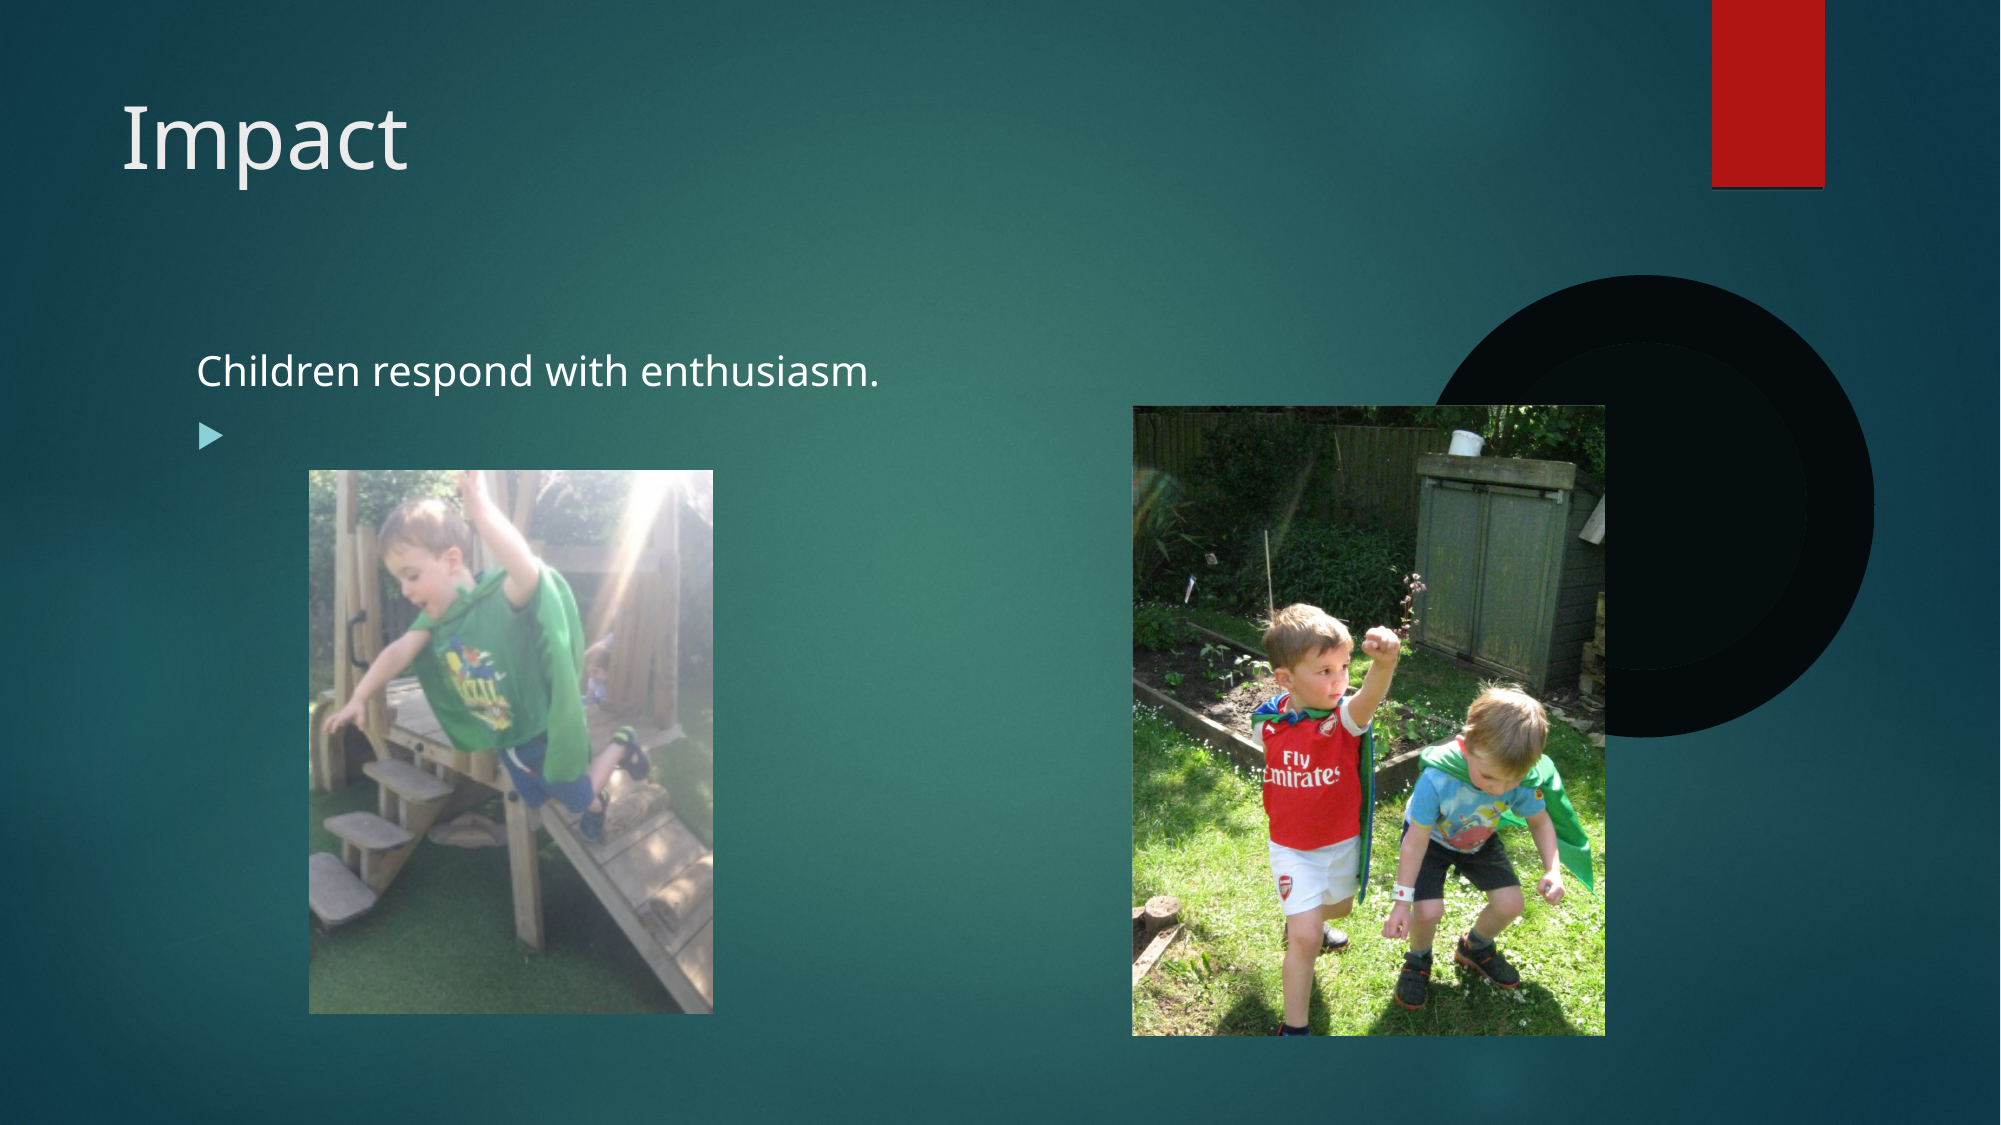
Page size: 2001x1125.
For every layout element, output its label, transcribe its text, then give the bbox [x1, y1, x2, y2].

picture [309, 470, 713, 1014]
title Impact [106, 74, 1649, 304]
picture [1132, 406, 1605, 1036]
list Children respond with enthusiasm. [181, 336, 1649, 1026]
